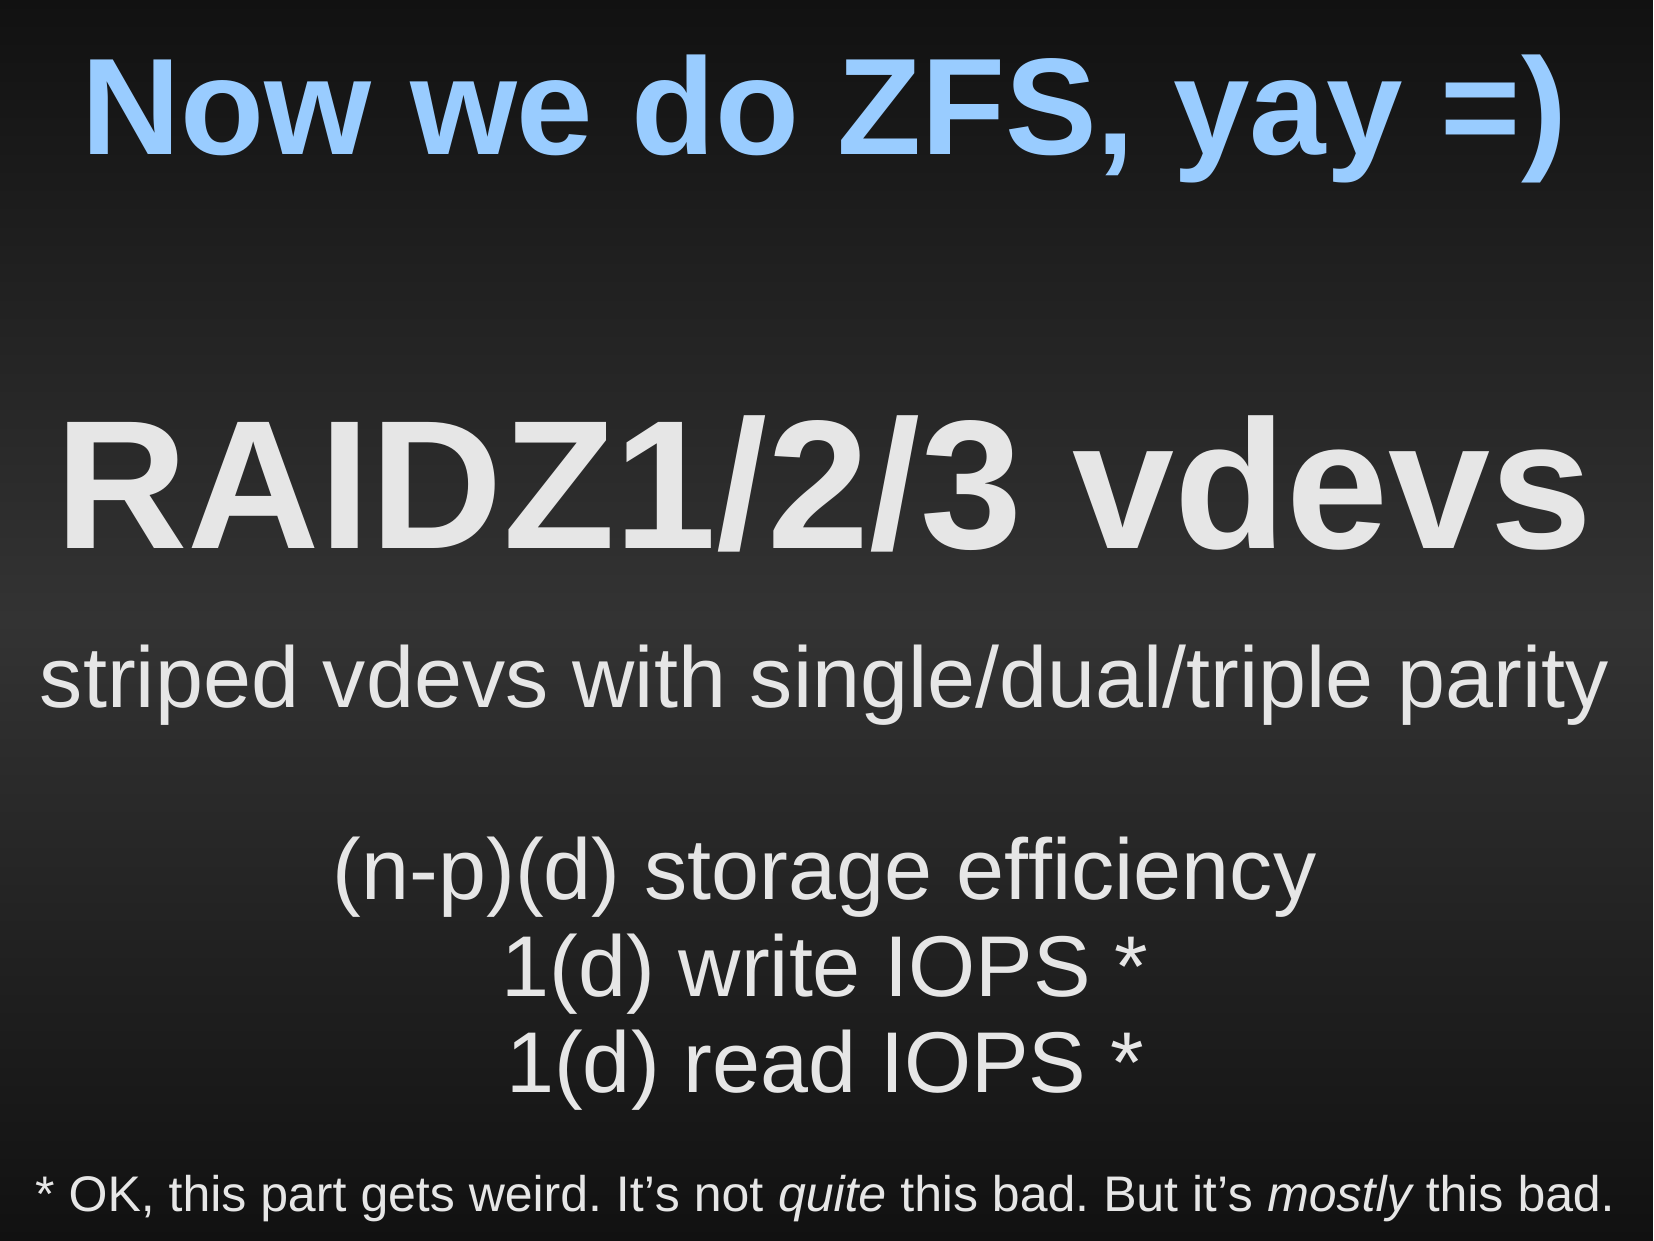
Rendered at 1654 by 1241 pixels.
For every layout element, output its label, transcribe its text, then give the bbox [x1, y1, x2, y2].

title RAIDZ1/2/3 vdevs striped vdevs with single/dual/triple parity (n-p)(d) storage efficiency 1(d) write IOPS * 1(d) read IOPS * * OK, this part gets weird. It’s not quite this bad. But it’s mostly this bad. [0, 284, 1651, 1241]
title Now we do ZFS, yay =) [0, 2, 1651, 211]
